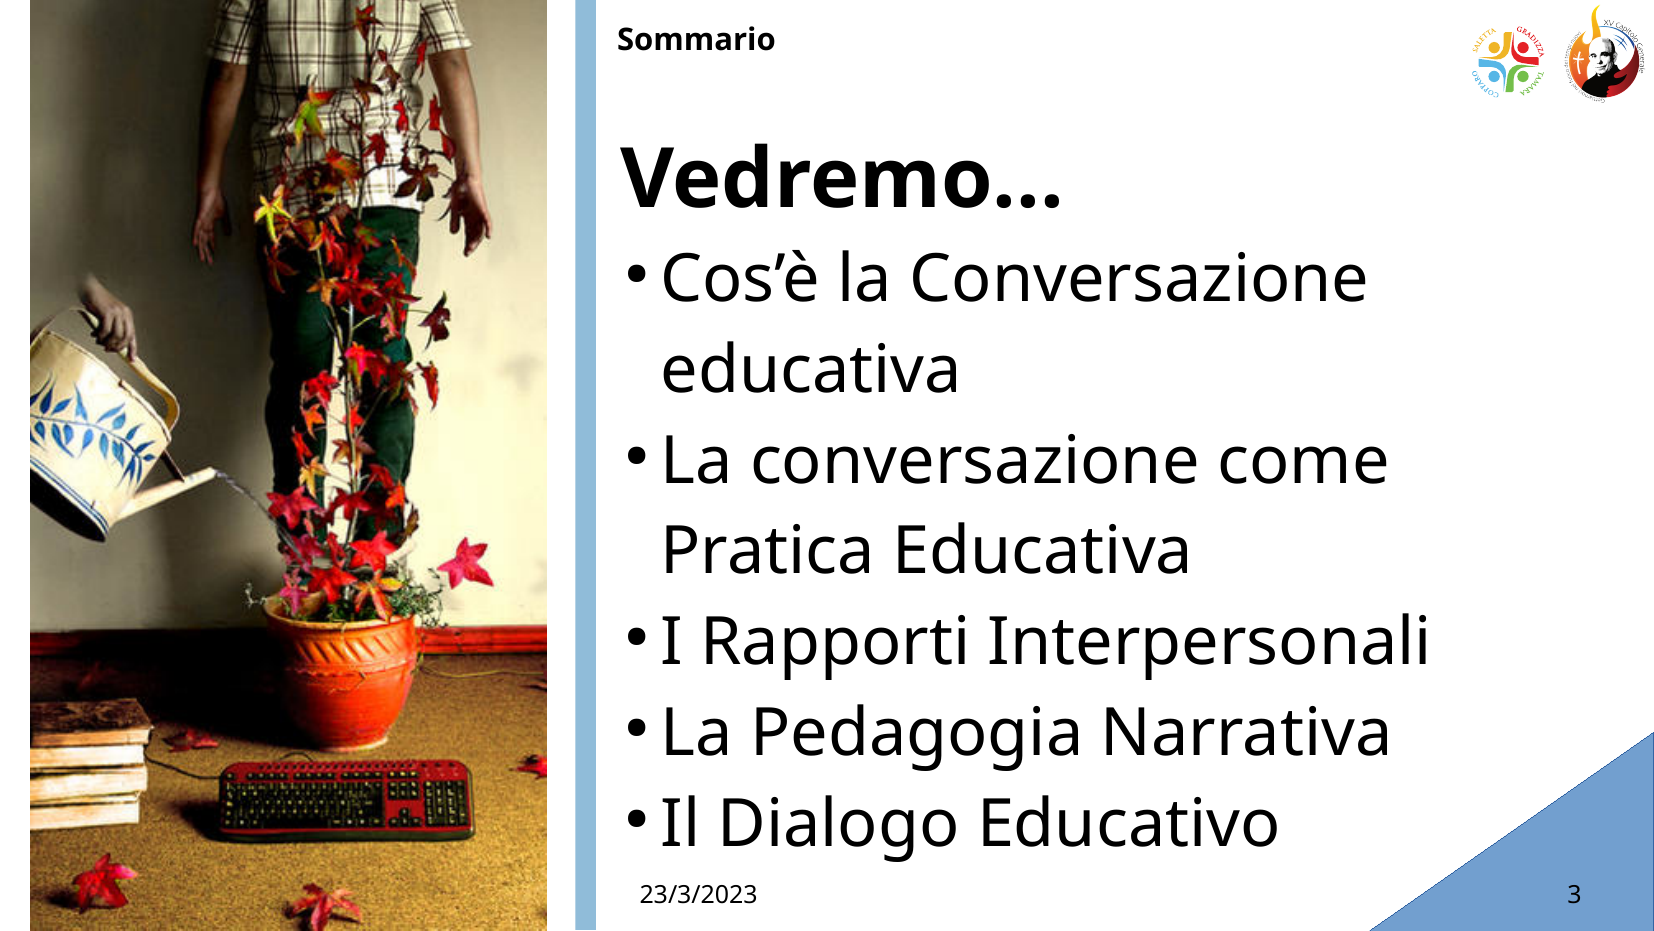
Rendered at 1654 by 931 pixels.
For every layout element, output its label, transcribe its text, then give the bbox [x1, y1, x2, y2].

text_box Sommario [602, 9, 1335, 63]
title Vedremo... [620, 118, 1617, 189]
picture [30, 0, 547, 931]
picture [1563, 4, 1646, 103]
subtitle Cos’è la Conversazione educativa La conversazione come Pratica Educativa I Rapporti Interpersonali La Pedagogia Narrativa Il Dialogo Educativo [624, 230, 1602, 866]
